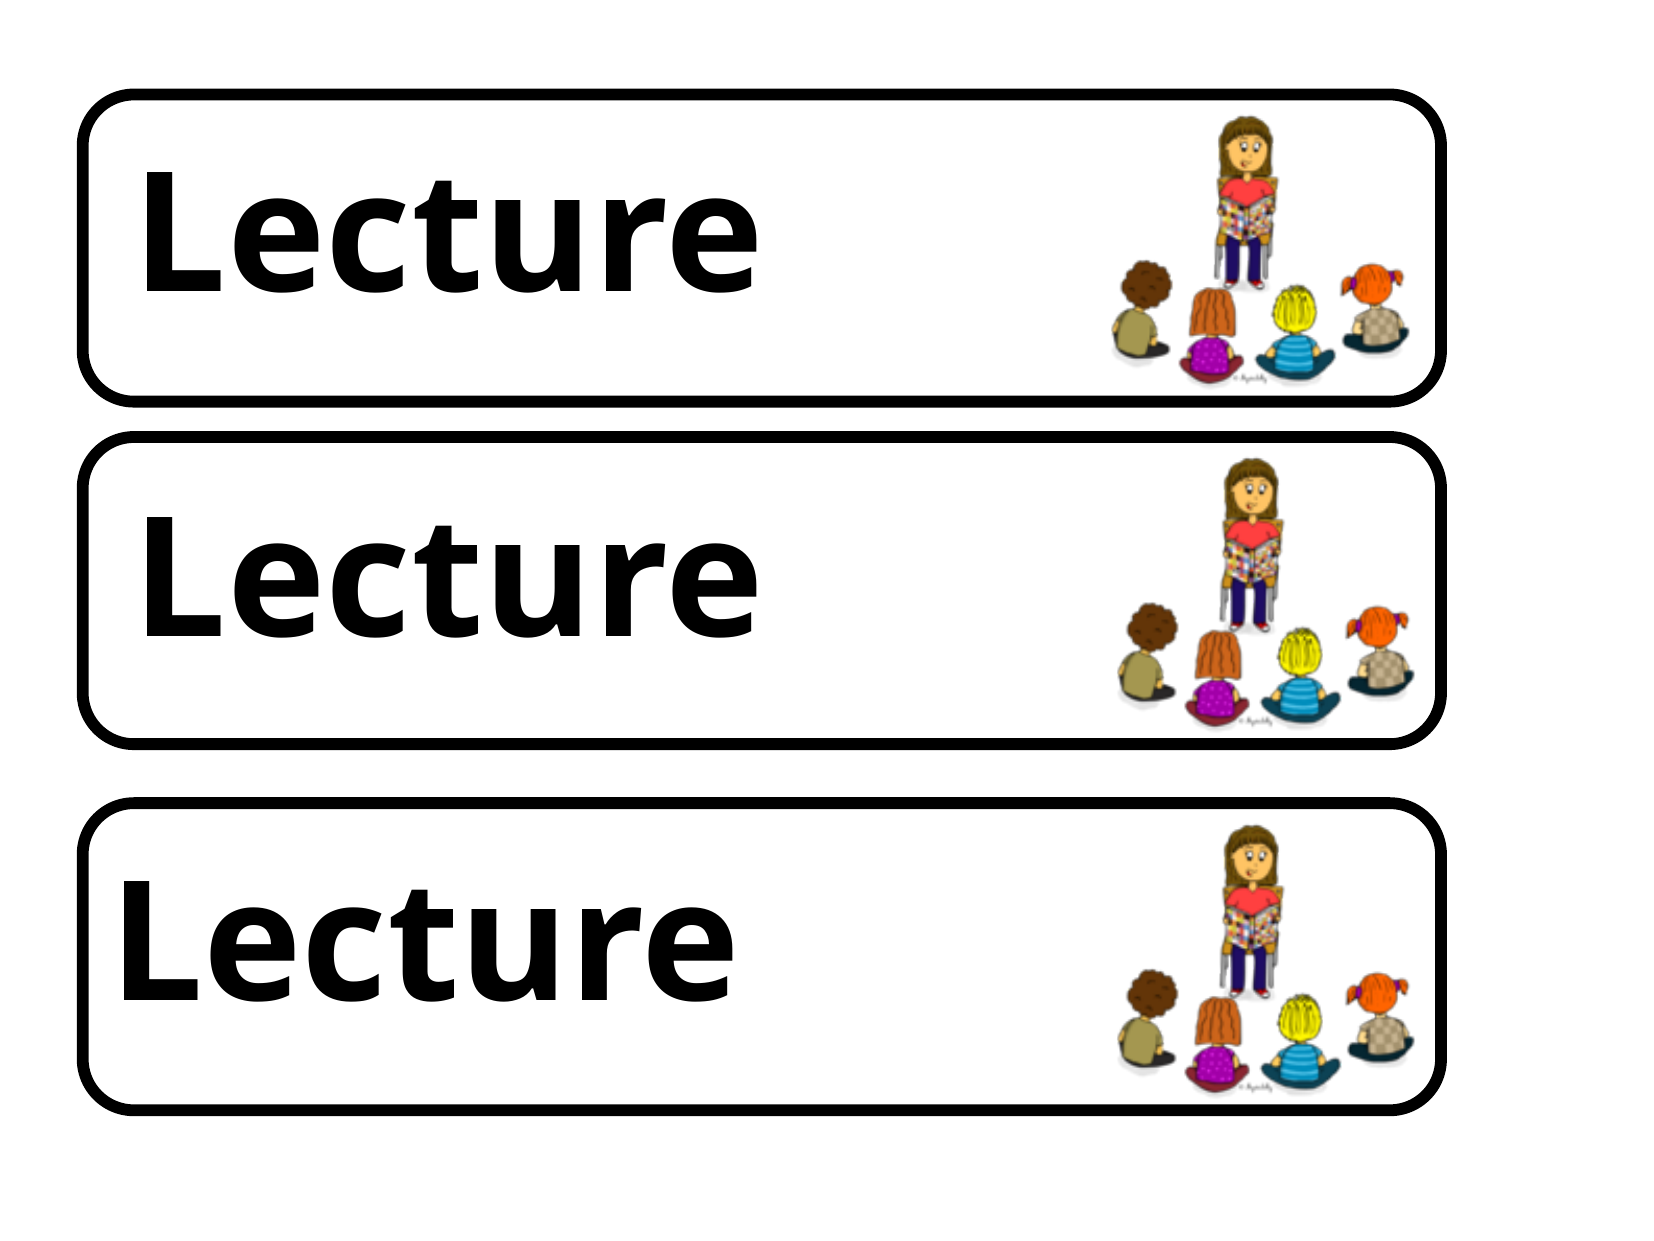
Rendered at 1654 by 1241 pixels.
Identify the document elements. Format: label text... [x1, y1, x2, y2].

picture [1110, 803, 1423, 1116]
text_box Lecture [118, 106, 863, 400]
text_box Lecture [94, 814, 1087, 1108]
text_box Lecture [118, 451, 863, 745]
picture [1104, 94, 1418, 407]
picture [1110, 436, 1423, 750]
